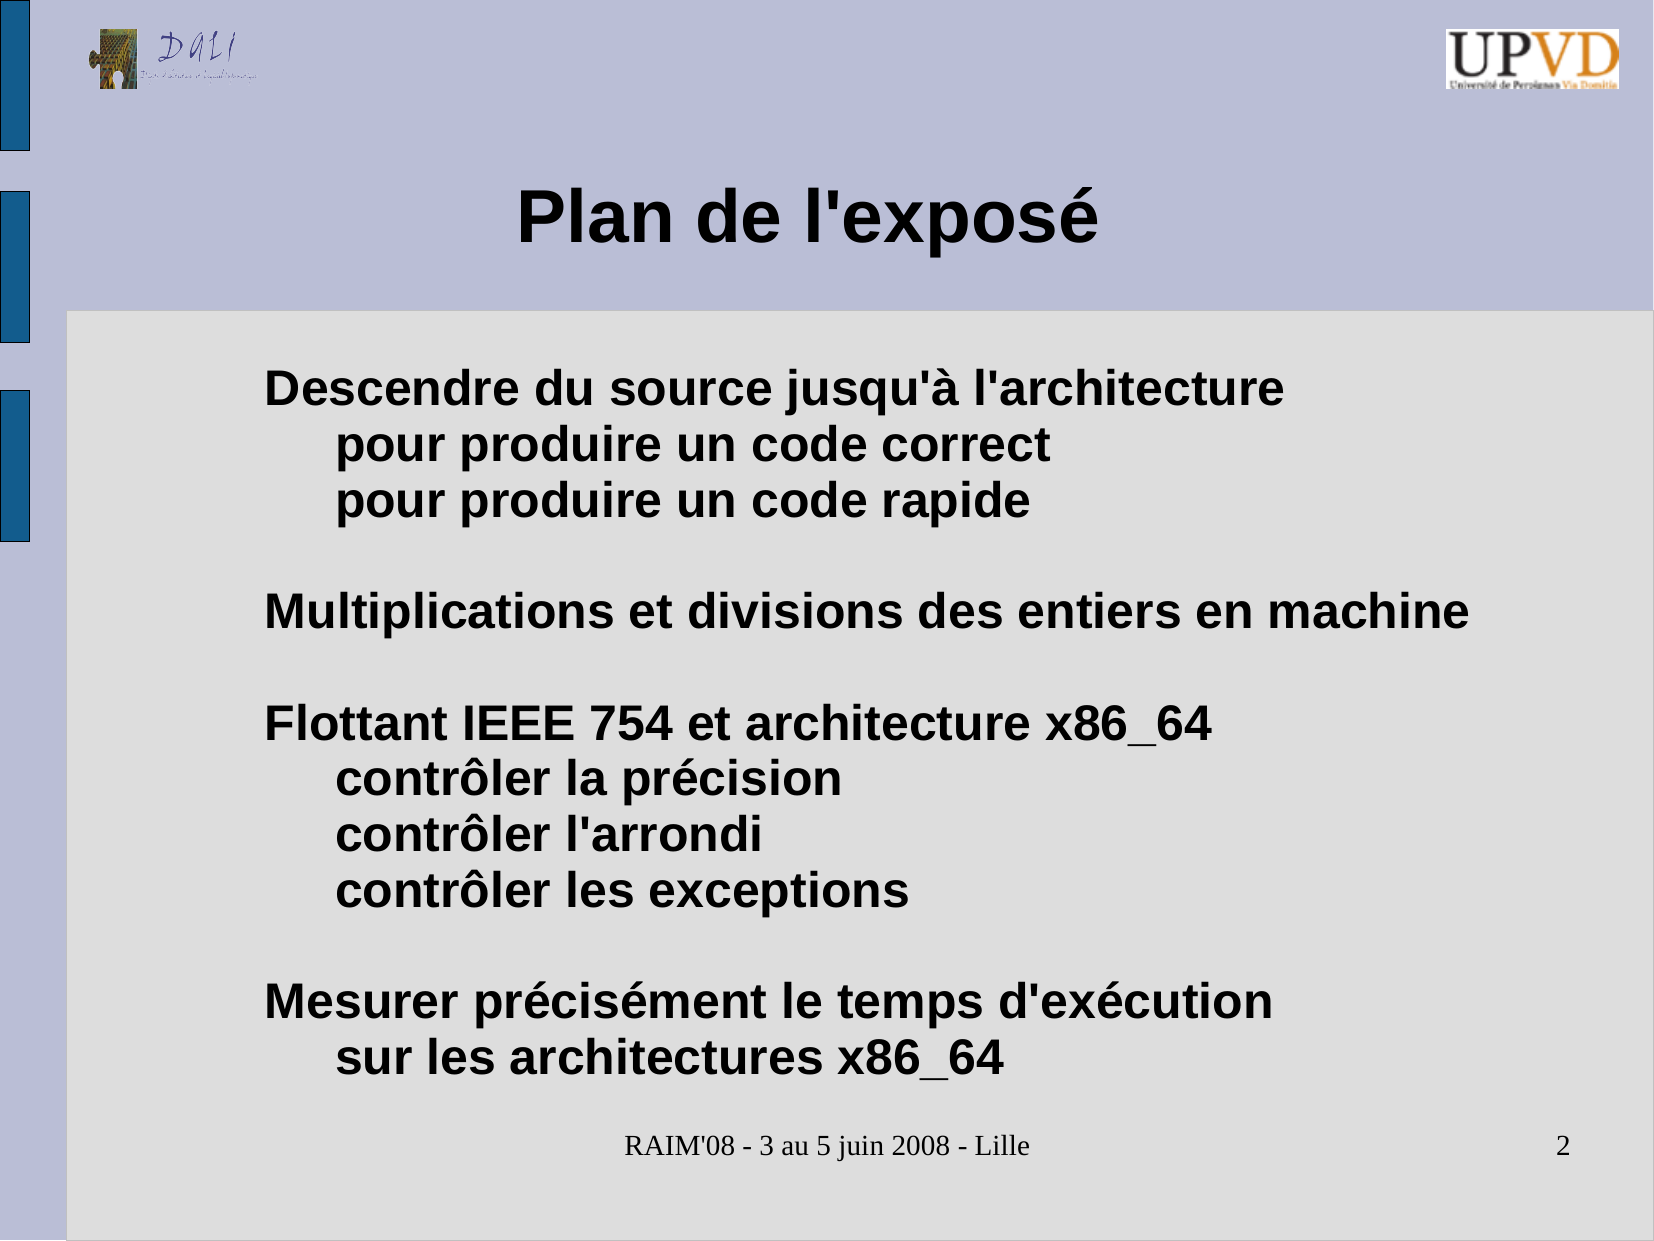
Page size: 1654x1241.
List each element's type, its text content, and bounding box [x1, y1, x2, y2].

picture [88, 29, 261, 89]
text_box Plan de l'exposé [501, 166, 1116, 266]
picture [1446, 29, 1619, 89]
text_box Descendre du source jusqu'à l'architecture pour produire un code correct pour produire un code rapide Multiplications et divisions des entiers en machine Flottant IEEE 754 et architecture x86_64 contrôler la précision contrôler l'arrondi contrôler les exceptions Mesurer précisément le temps d'exécution sur les architectures x86_64 [236, 352, 1505, 1109]
